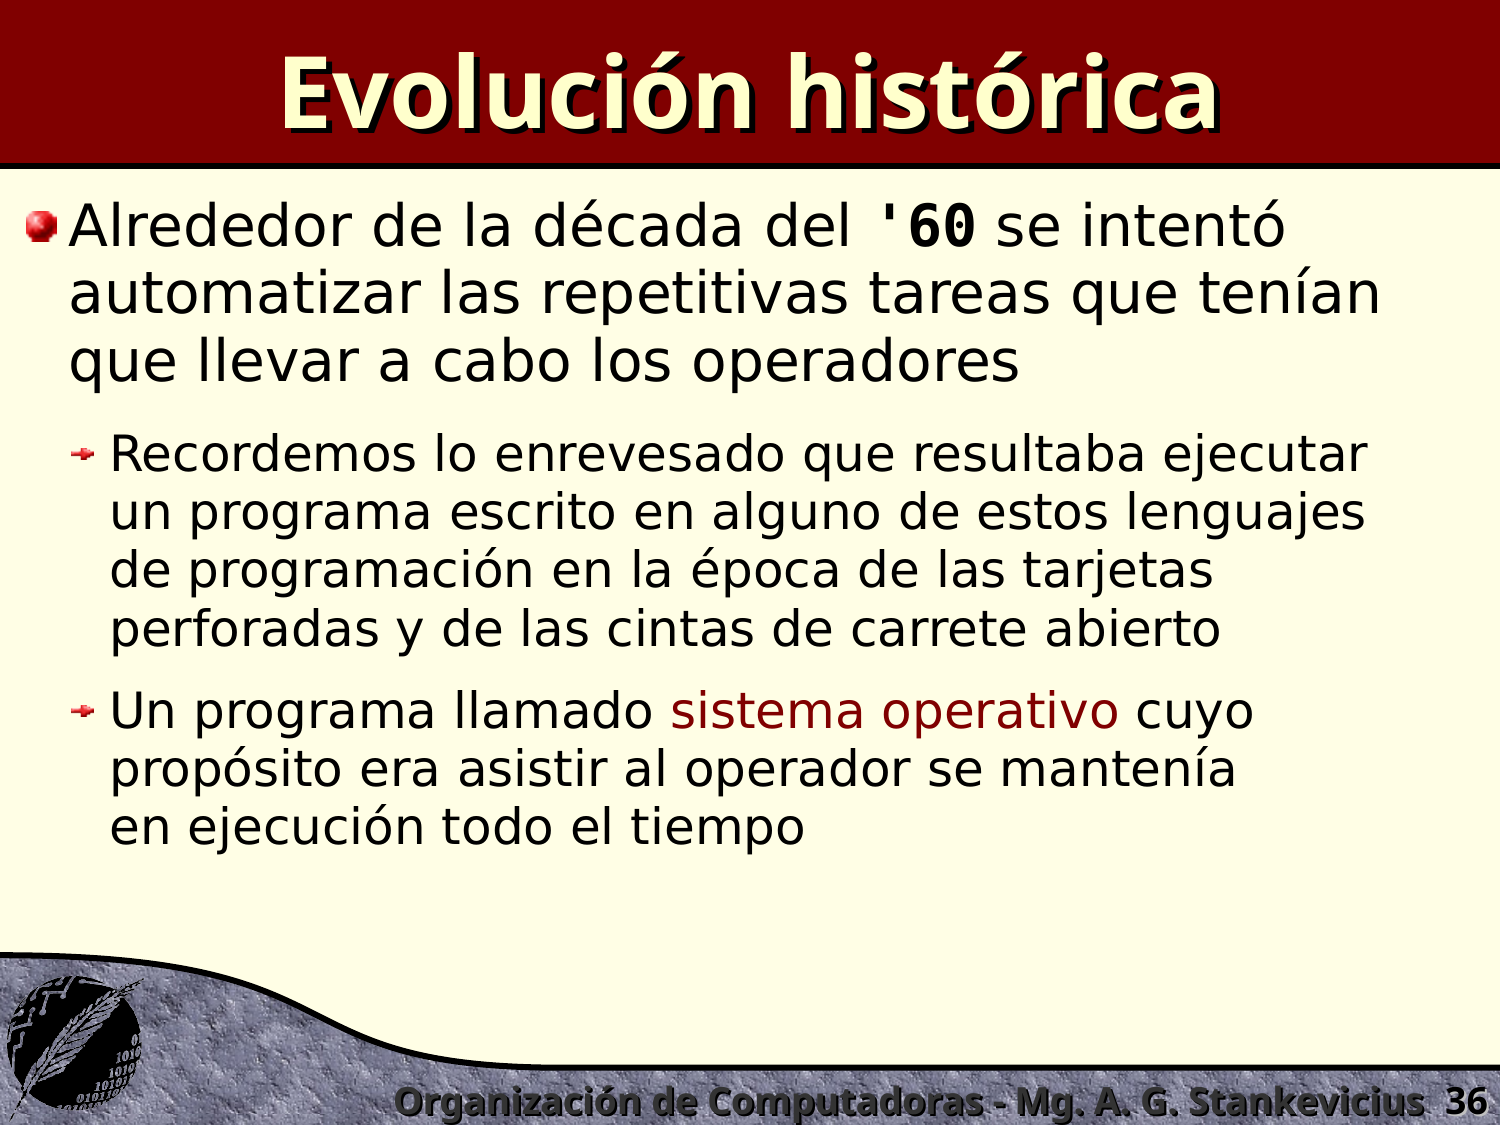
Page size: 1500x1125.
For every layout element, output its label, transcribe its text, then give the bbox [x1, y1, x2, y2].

list Alrededor de la década del '60 se intentó automatizar las repetitivas tareas que tenían que llevar a cabo los operadores Recordemos lo enrevesado que resultaba ejecutar un programa escrito en alguno de estos lenguajes de programación en la época de las tarjetas perforadas y de las cintas de carrete abierto Un programa llamado sistema operativo cuyo propósito era asistir al operador se mantenía en ejecución todo el tiempo [11, 192, 1486, 935]
picture [1058, 1100, 1065, 1110]
picture [448, 1100, 455, 1110]
picture [0, 959, 1500, 1125]
picture [802, 1100, 806, 1110]
title Evolución histórica [15, 5, 1485, 160]
